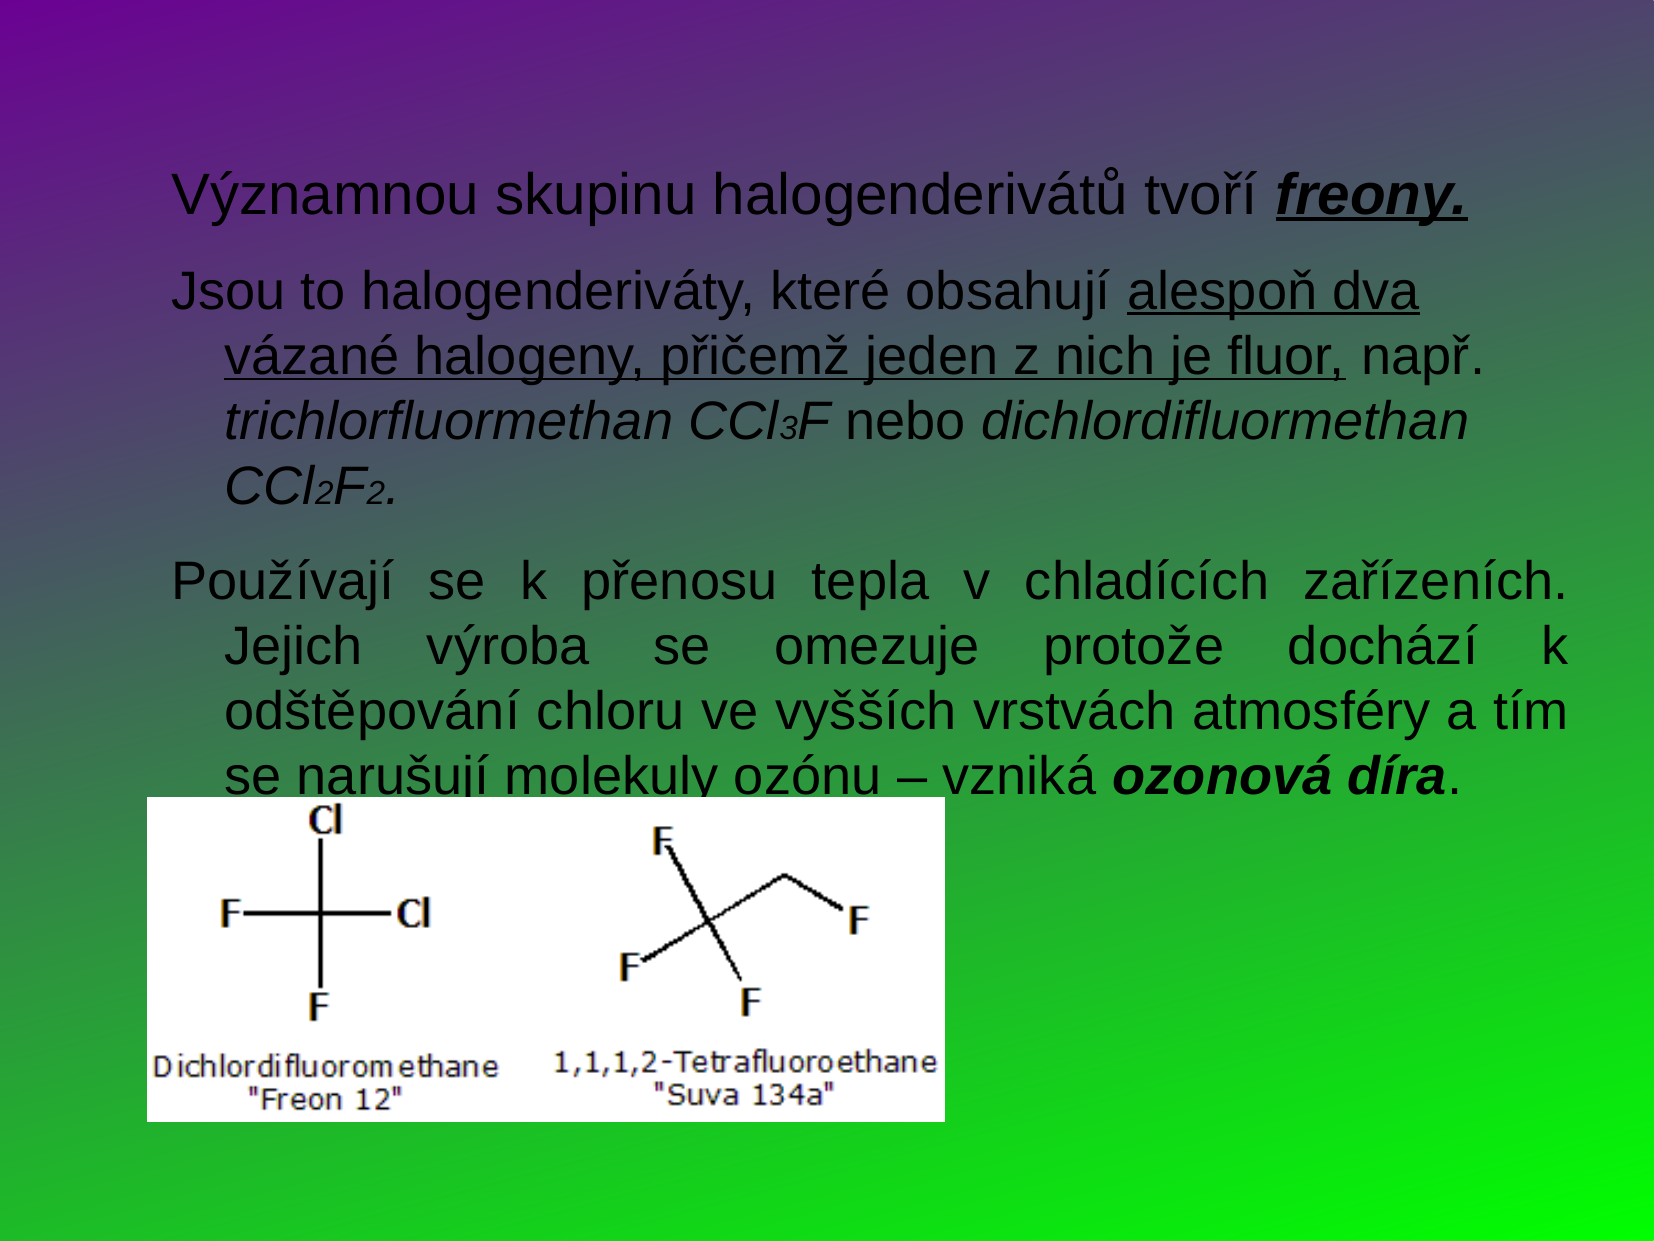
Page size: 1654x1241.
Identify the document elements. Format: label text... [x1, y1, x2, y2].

list Významnou skupinu halogenderivátů tvoří freony. Jsou to halogenderiváty, které obsahují alespoň dva vázané halogeny, přičemž jeden z nich je fluor, např. trichlorfluormethan CCl3F nebo dichlordifluormethan CCl2F2. Používají se k přenosu tepla v chladících zařízeních. Jejich výroba se omezuje protože dochází k odštěpování chloru ve vyšších vrstvách atmosféry a tím se narušují molekuly ozónu – vzniká ozonová díra. [82, 155, 1571, 975]
picture [147, 797, 945, 1123]
